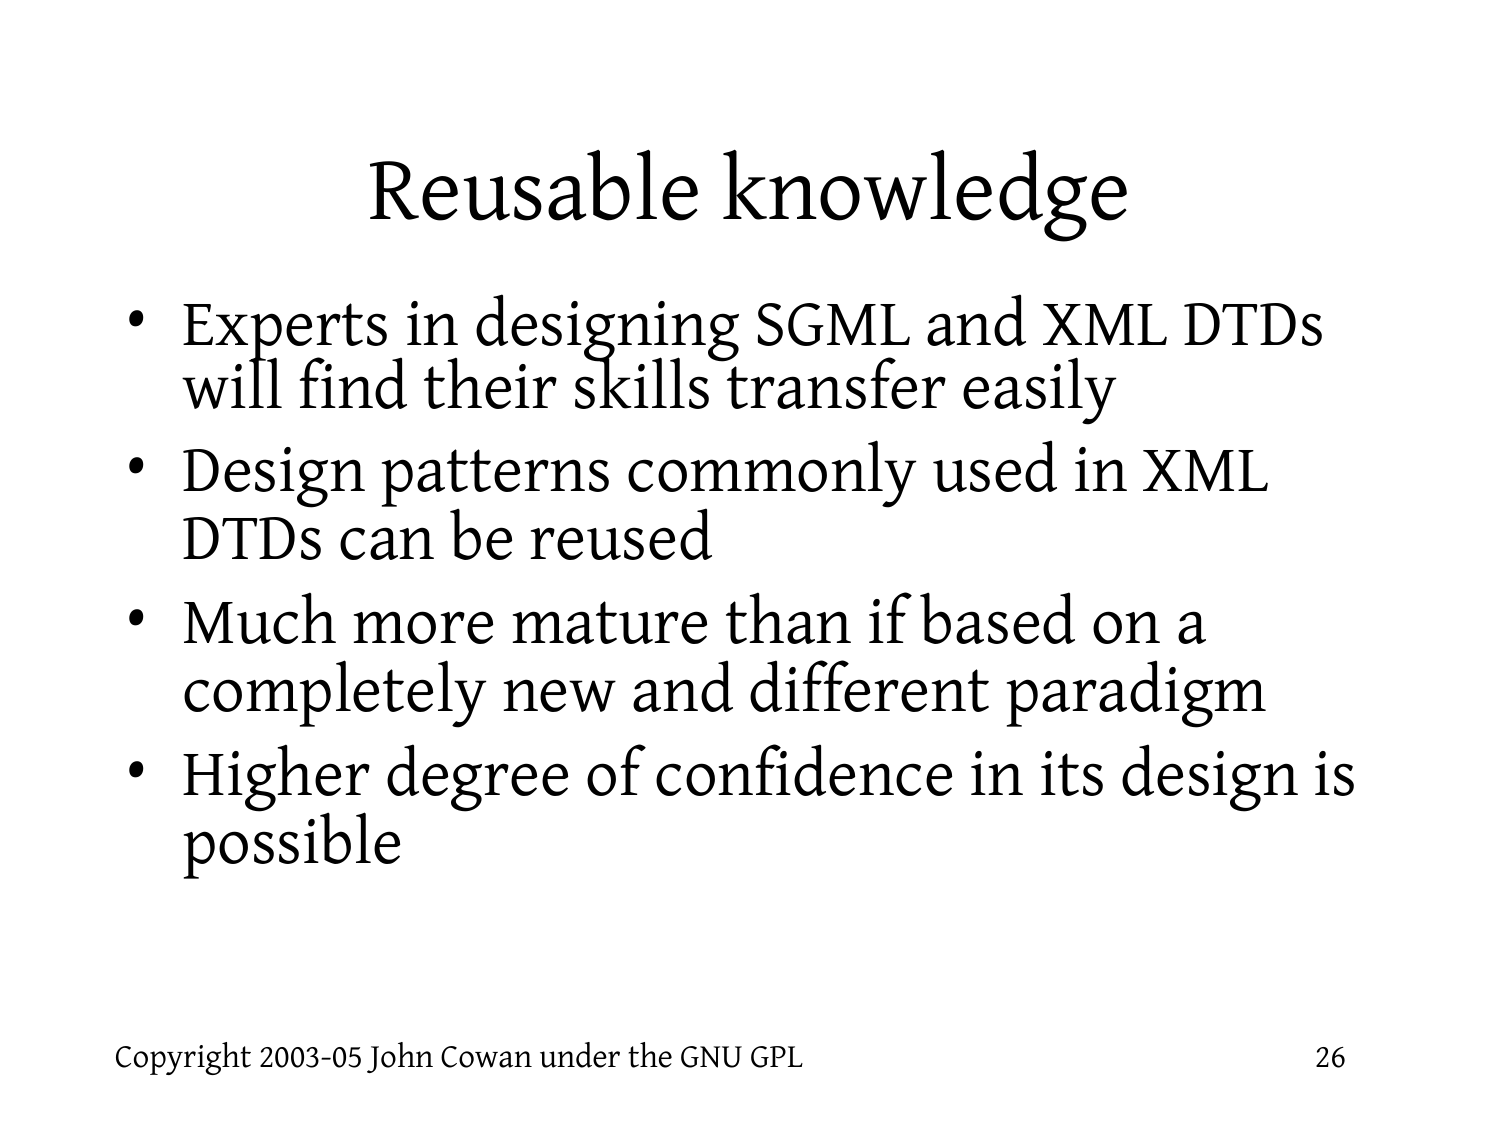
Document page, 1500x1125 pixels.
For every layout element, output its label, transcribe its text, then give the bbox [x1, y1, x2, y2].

list Experts in designing SGML and XML DTDs will find their skills transfer easily Design patterns commonly used in XML DTDs can be reused Much more mature than if based on a completely new and different paradigm Higher degree of confidence in its design is possible [112, 287, 1388, 1006]
title Reusable knowledge [112, 99, 1388, 287]
